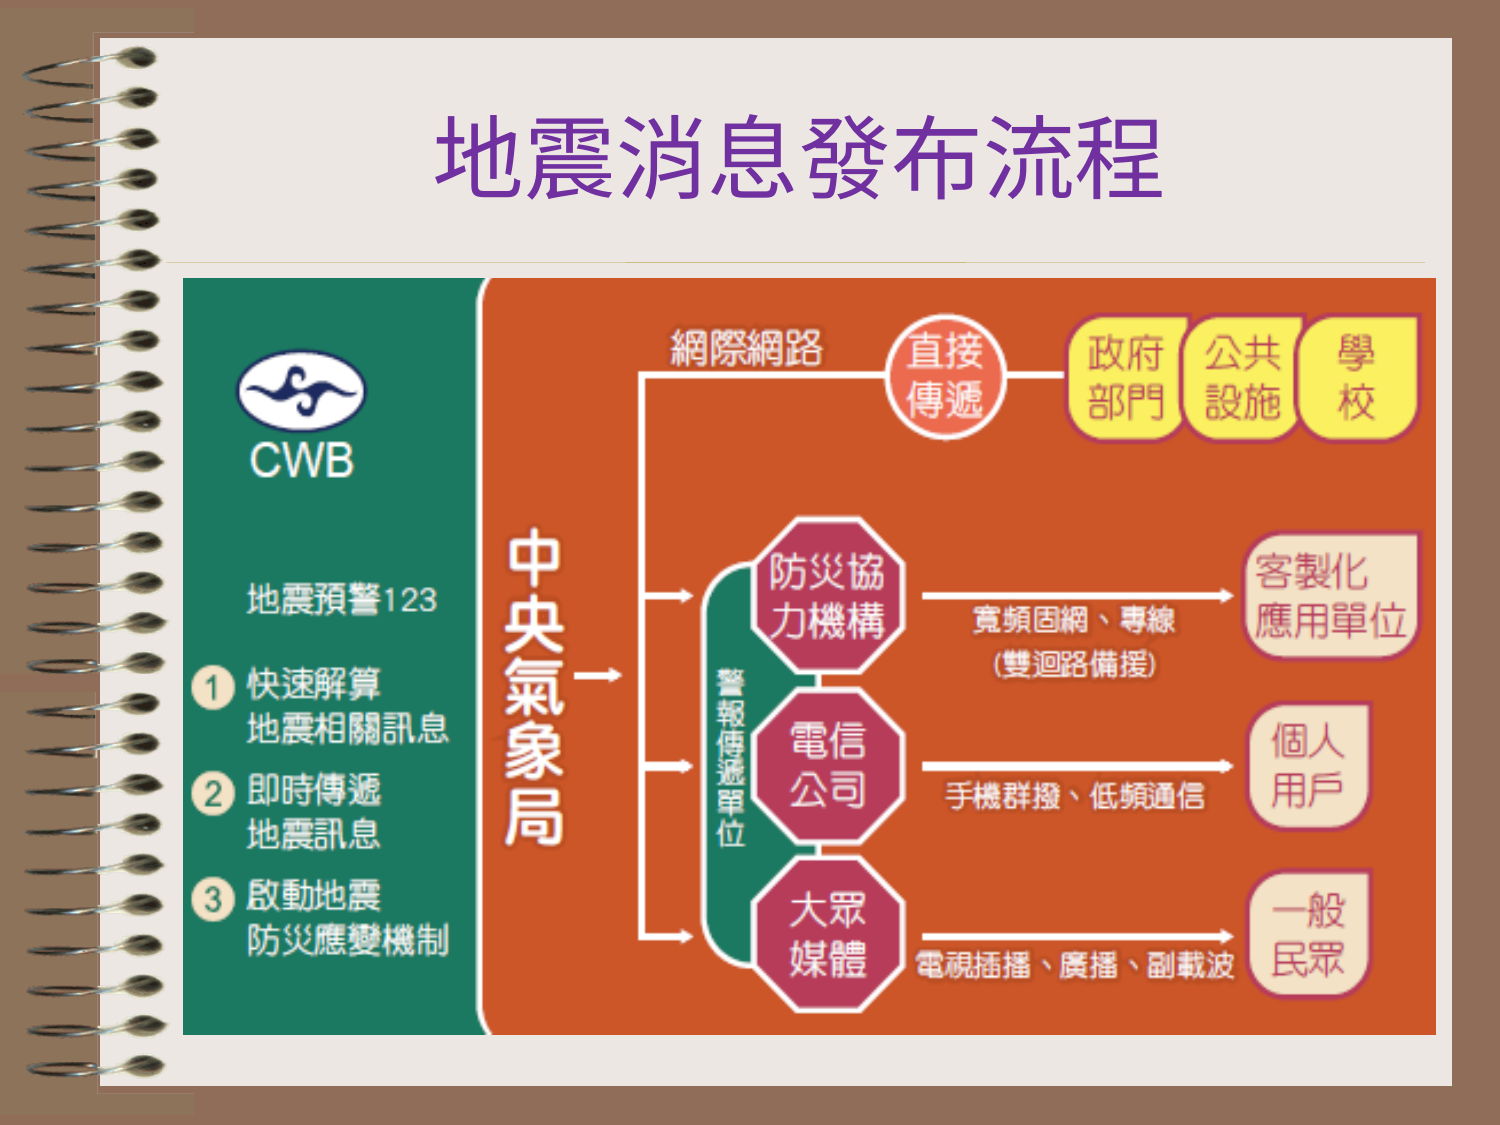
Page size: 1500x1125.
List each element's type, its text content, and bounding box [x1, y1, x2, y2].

picture [183, 278, 1436, 1035]
title 地震消息發布流程 [174, 62, 1426, 250]
